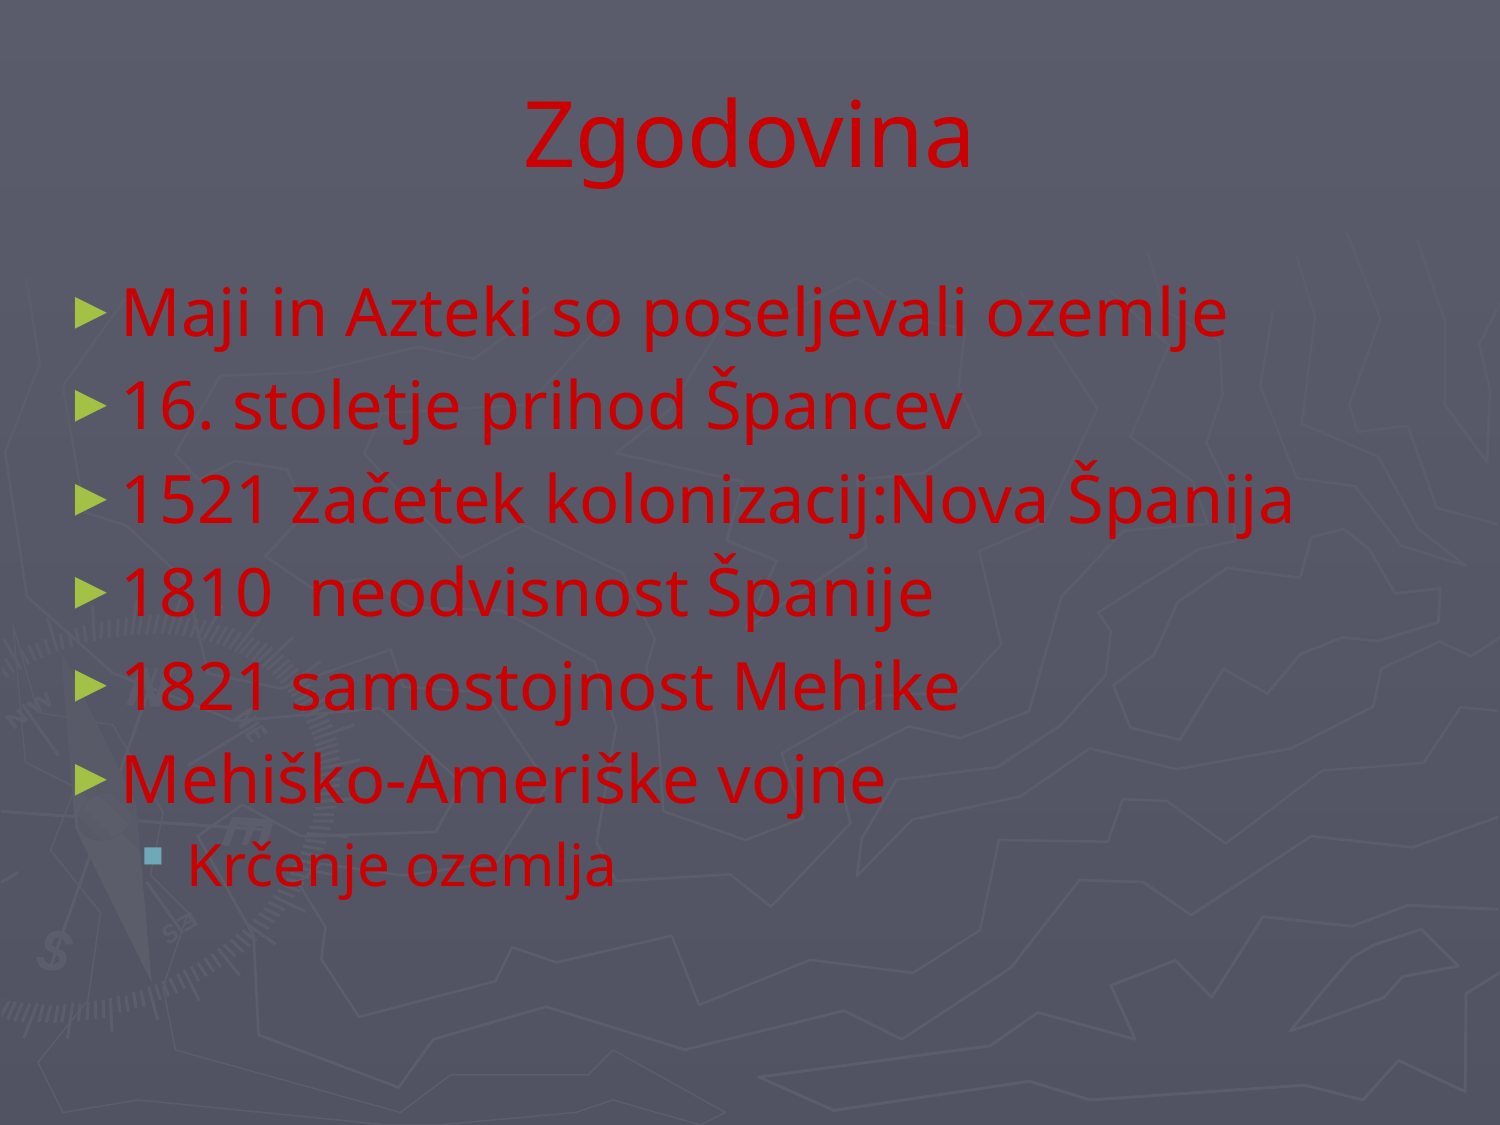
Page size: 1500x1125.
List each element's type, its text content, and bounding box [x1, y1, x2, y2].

title Zgodovina [49, 37, 1451, 225]
list Maji in Azteki so poseljevali ozemlje 16. stoletje prihod Špancev 1521 začetek kolonizacij:Nova Španija 1810 neodvisnost Španije 1821 samostojnost Mehike Mehiško-Ameriške vojne Krčenje ozemlja [49, 262, 1451, 1001]
